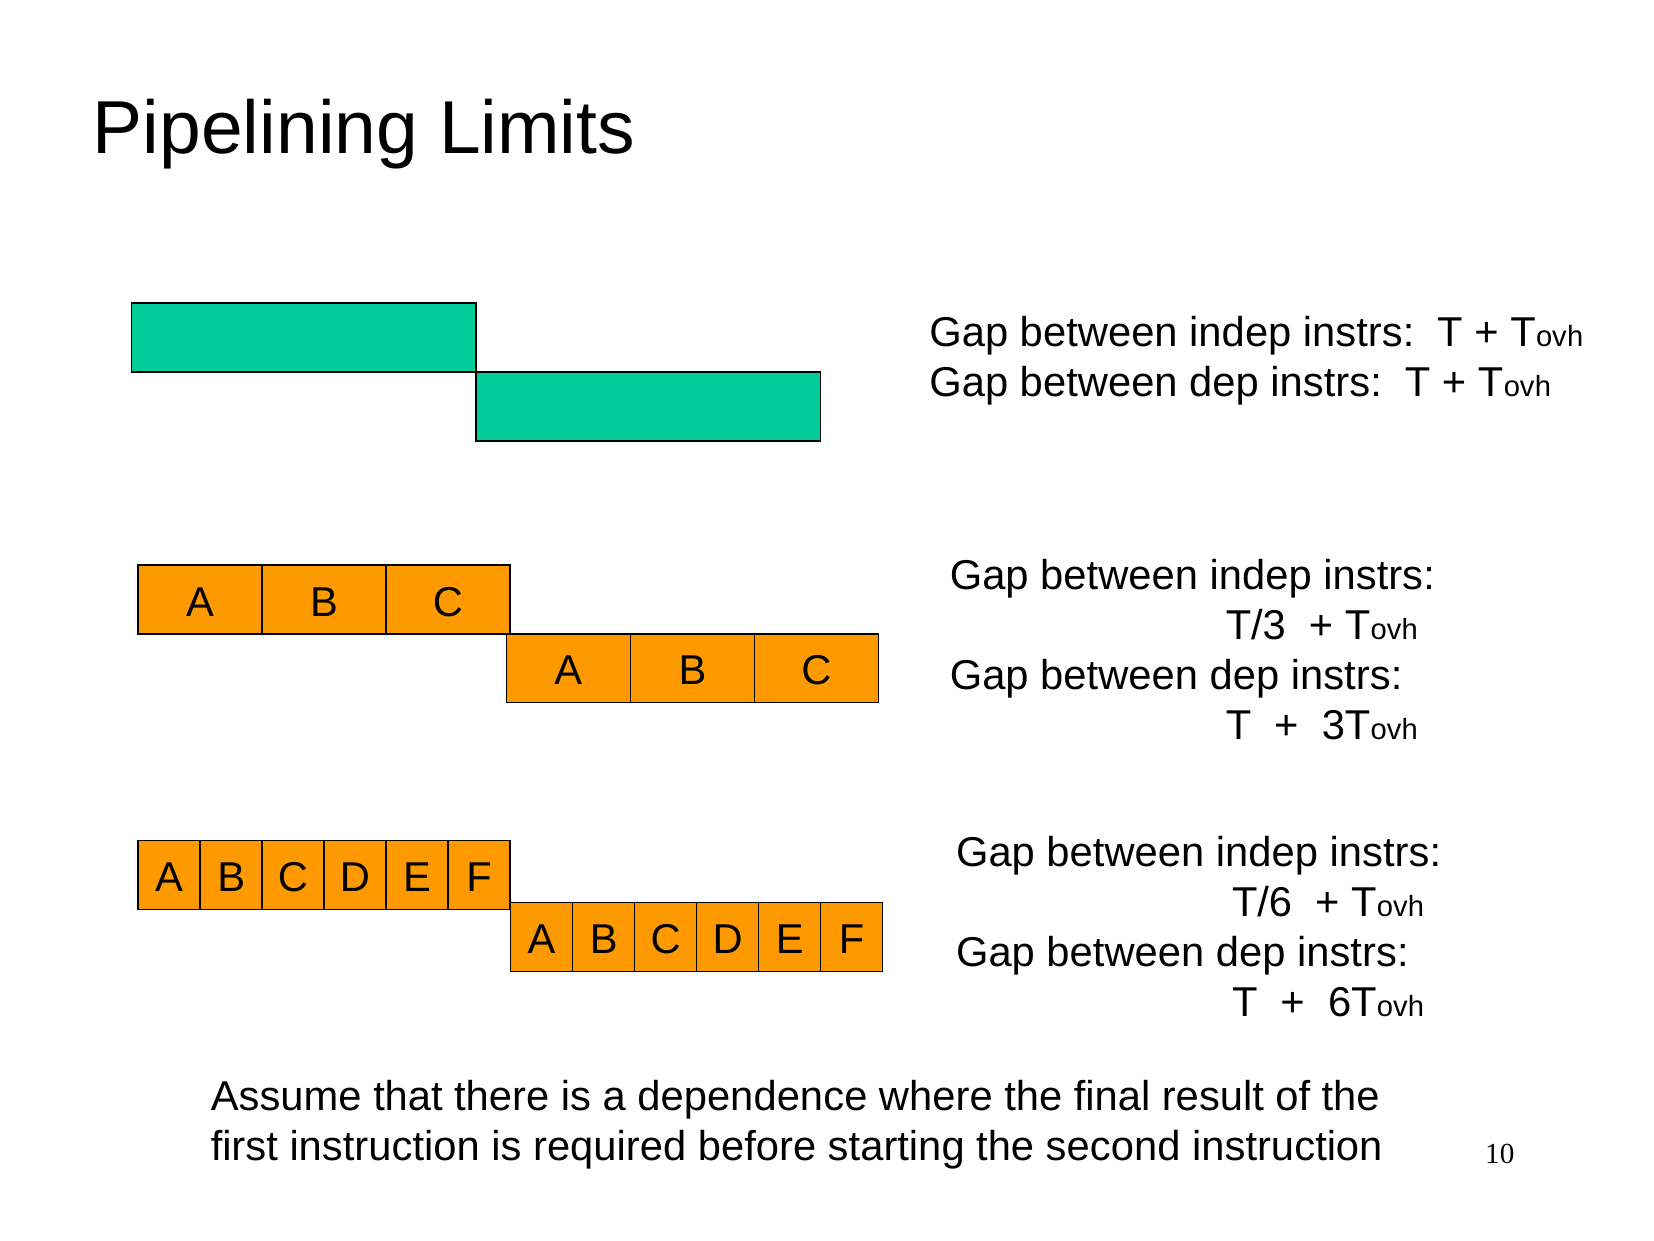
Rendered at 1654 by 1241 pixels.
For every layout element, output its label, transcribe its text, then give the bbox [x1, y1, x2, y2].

text_box F [448, 840, 511, 910]
text_box C [386, 564, 511, 634]
text_box Assume that there is a dependence where the final result of the first instruction is required before starting the second instruction [196, 1060, 1399, 1177]
text_box B [262, 564, 386, 634]
text_box B [572, 902, 634, 972]
text_box A [506, 633, 630, 703]
text_box D [324, 840, 385, 910]
text_box [476, 303, 821, 372]
text_box E [758, 902, 820, 972]
text_box <number> [1184, 1129, 1530, 1213]
text_box B [630, 633, 754, 703]
text_box A [137, 840, 200, 910]
text_box C [754, 633, 879, 703]
text_box E [385, 840, 448, 910]
text_box D [696, 902, 758, 972]
text_box C [634, 902, 696, 972]
text_box A [510, 902, 572, 972]
text_box Pipelining Limits [78, 71, 651, 177]
text_box C [261, 840, 324, 910]
text_box Gap between indep instrs: T/6 + Tovh Gap between dep instrs: T + 6Tovh [941, 817, 1468, 1033]
text_box A [138, 564, 262, 634]
text_box Gap between indep instrs: T + Tovh Gap between dep instrs: T + Tovh [914, 297, 1599, 413]
text_box B [200, 840, 261, 910]
text_box F [820, 902, 883, 972]
text_box Gap between indep instrs: T/3 + Tovh Gap between dep instrs: T + 3Tovh [935, 540, 1462, 756]
